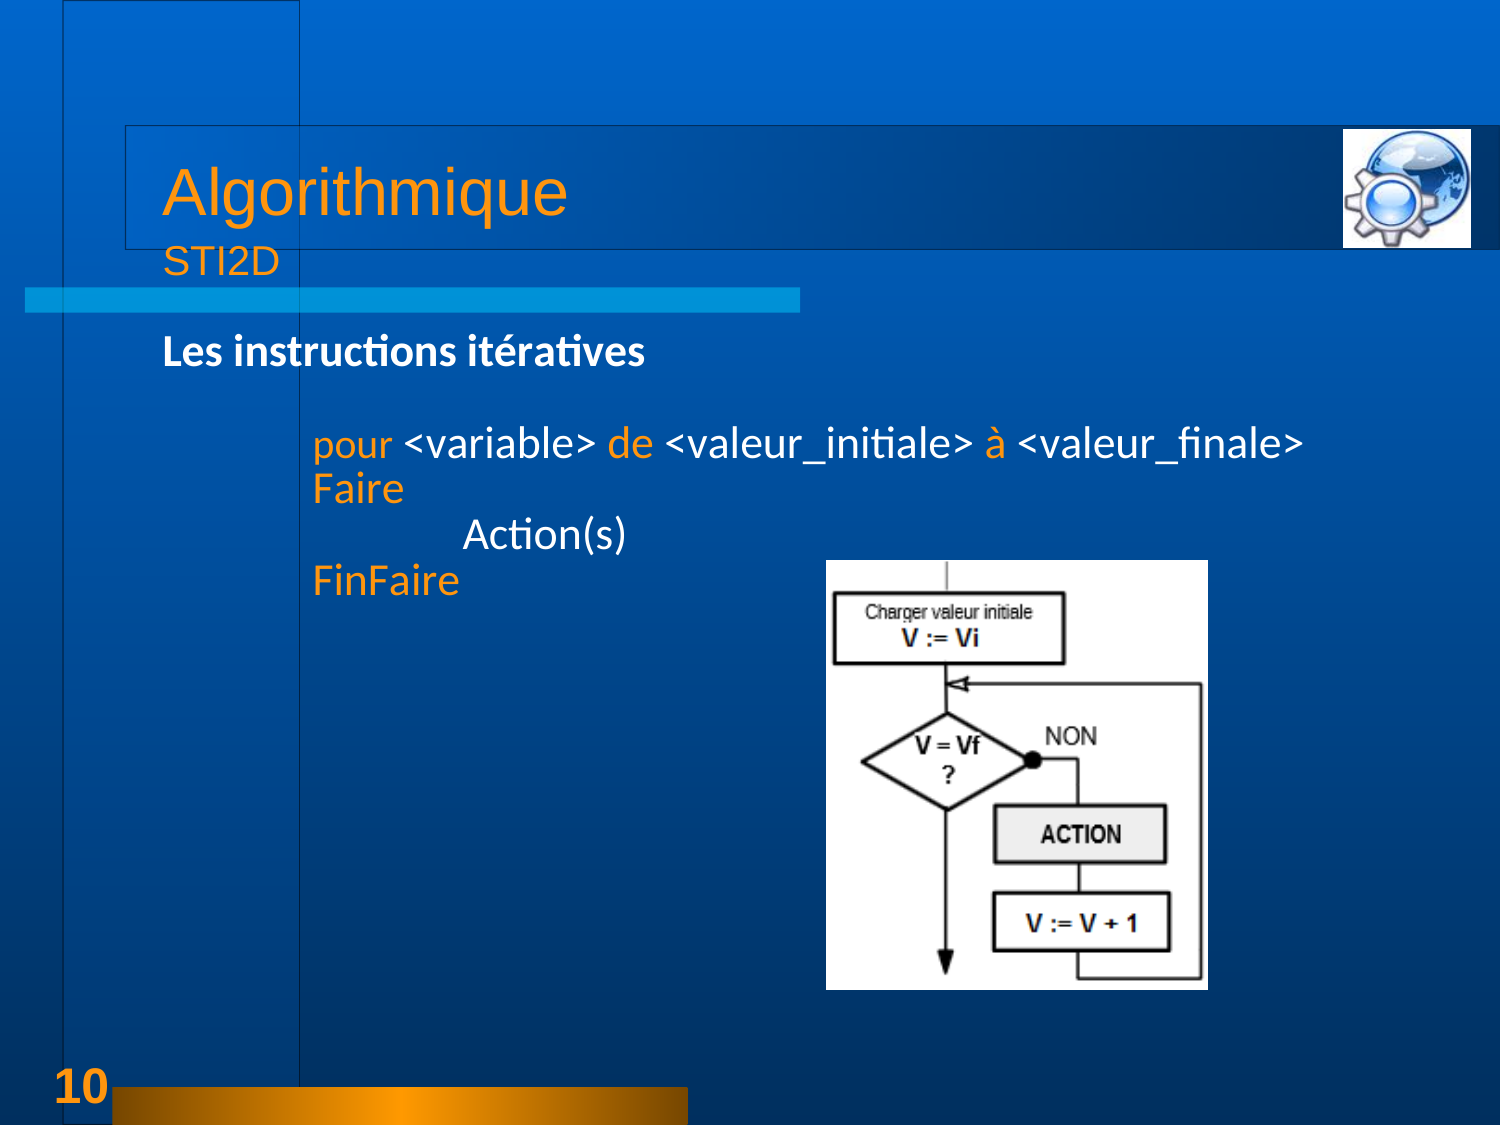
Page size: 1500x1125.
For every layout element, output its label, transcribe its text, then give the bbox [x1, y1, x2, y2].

text_box Les instructions itératives pour <variable> de <valeur_initiale> à <valeur_finale> Faire Action(s) FinFaire [147, 324, 1418, 1121]
picture [1343, 129, 1471, 248]
picture [826, 560, 1208, 991]
